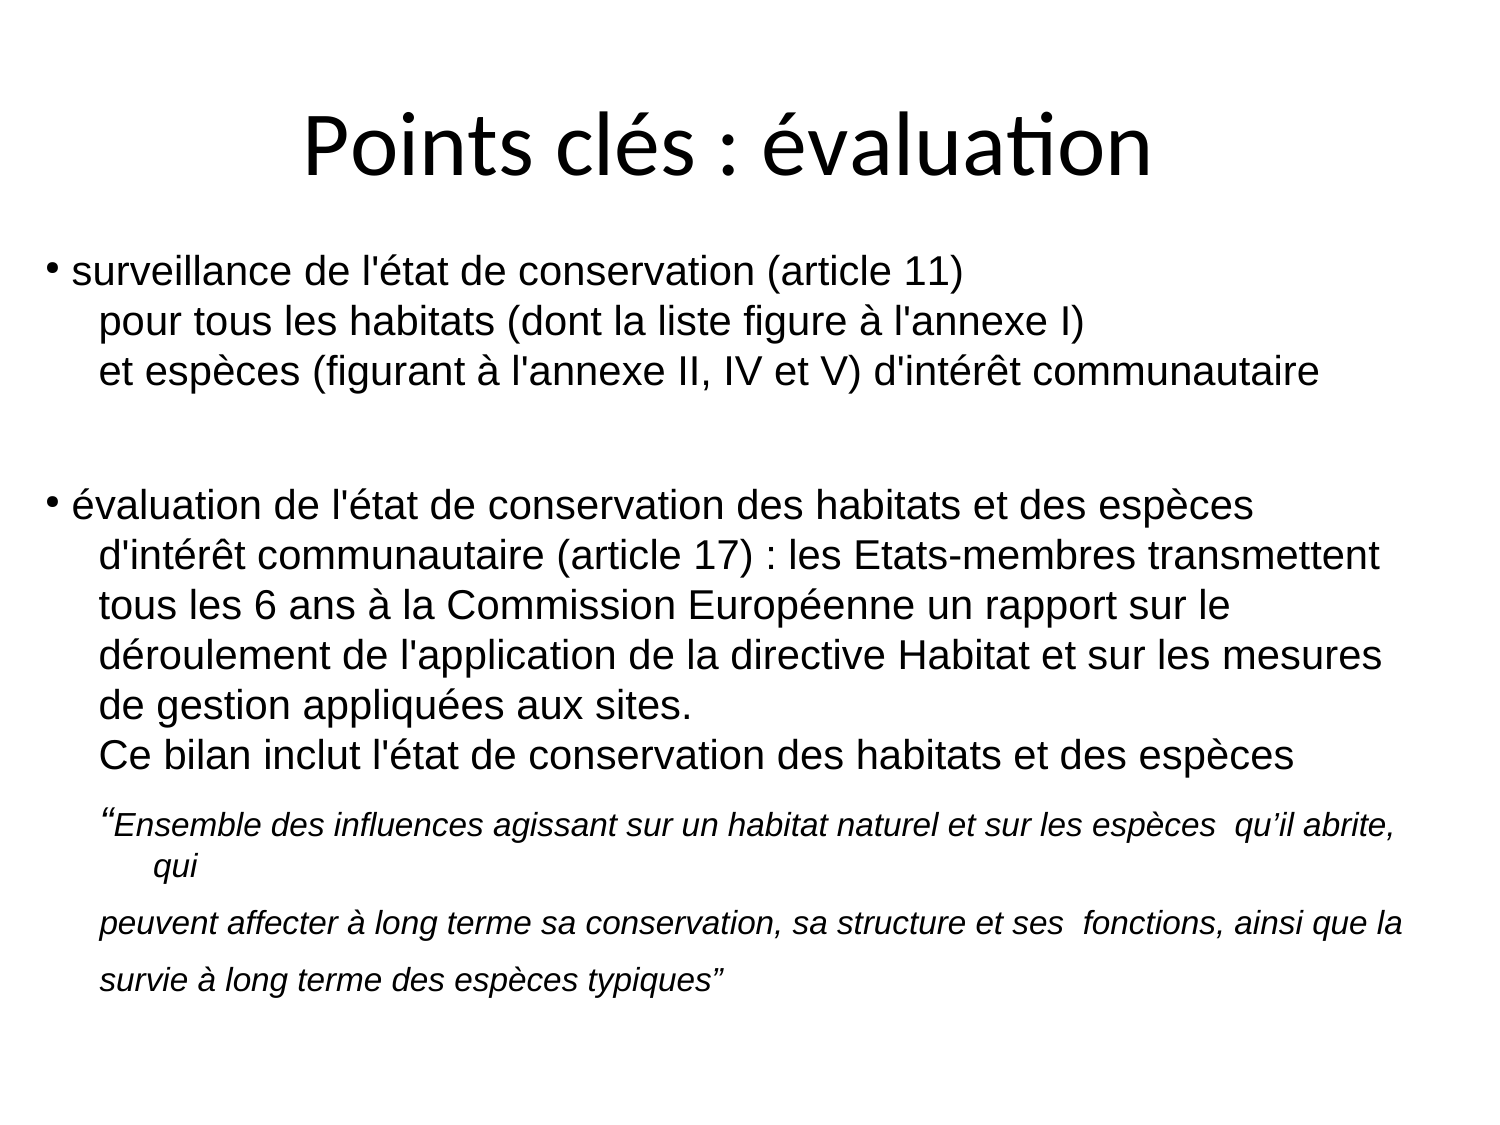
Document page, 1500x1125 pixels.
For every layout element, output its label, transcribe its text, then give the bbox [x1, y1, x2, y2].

title Points clés : évaluation [75, 13, 1425, 236]
list surveillance de l'état de conservation (article 11) pour tous les habitats (dont la liste figure à l'annexe I) et espèces (figurant à l'annexe II, IV et V) d'intérêt communautaire évaluation de l'état de conservation des habitats et des espèces d'intérêt communautaire (article 17) : les Etats-membres transmettent tous les 6 ans à la Commission Européenne un rapport sur le déroulement de l'application de la directive Habitat et sur les mesures de gestion appliquées aux sites. Ce bilan inclut l'état de conservation des habitats et des espèces “Ensemble des influences agissant sur un habitat naturel et sur les espèces qu’il abrite, qui peuvent affecter à long terme sa conservation, sa structure et ses fonctions, ainsi que la survie à long terme des espèces typiques” [29, 236, 1425, 1082]
